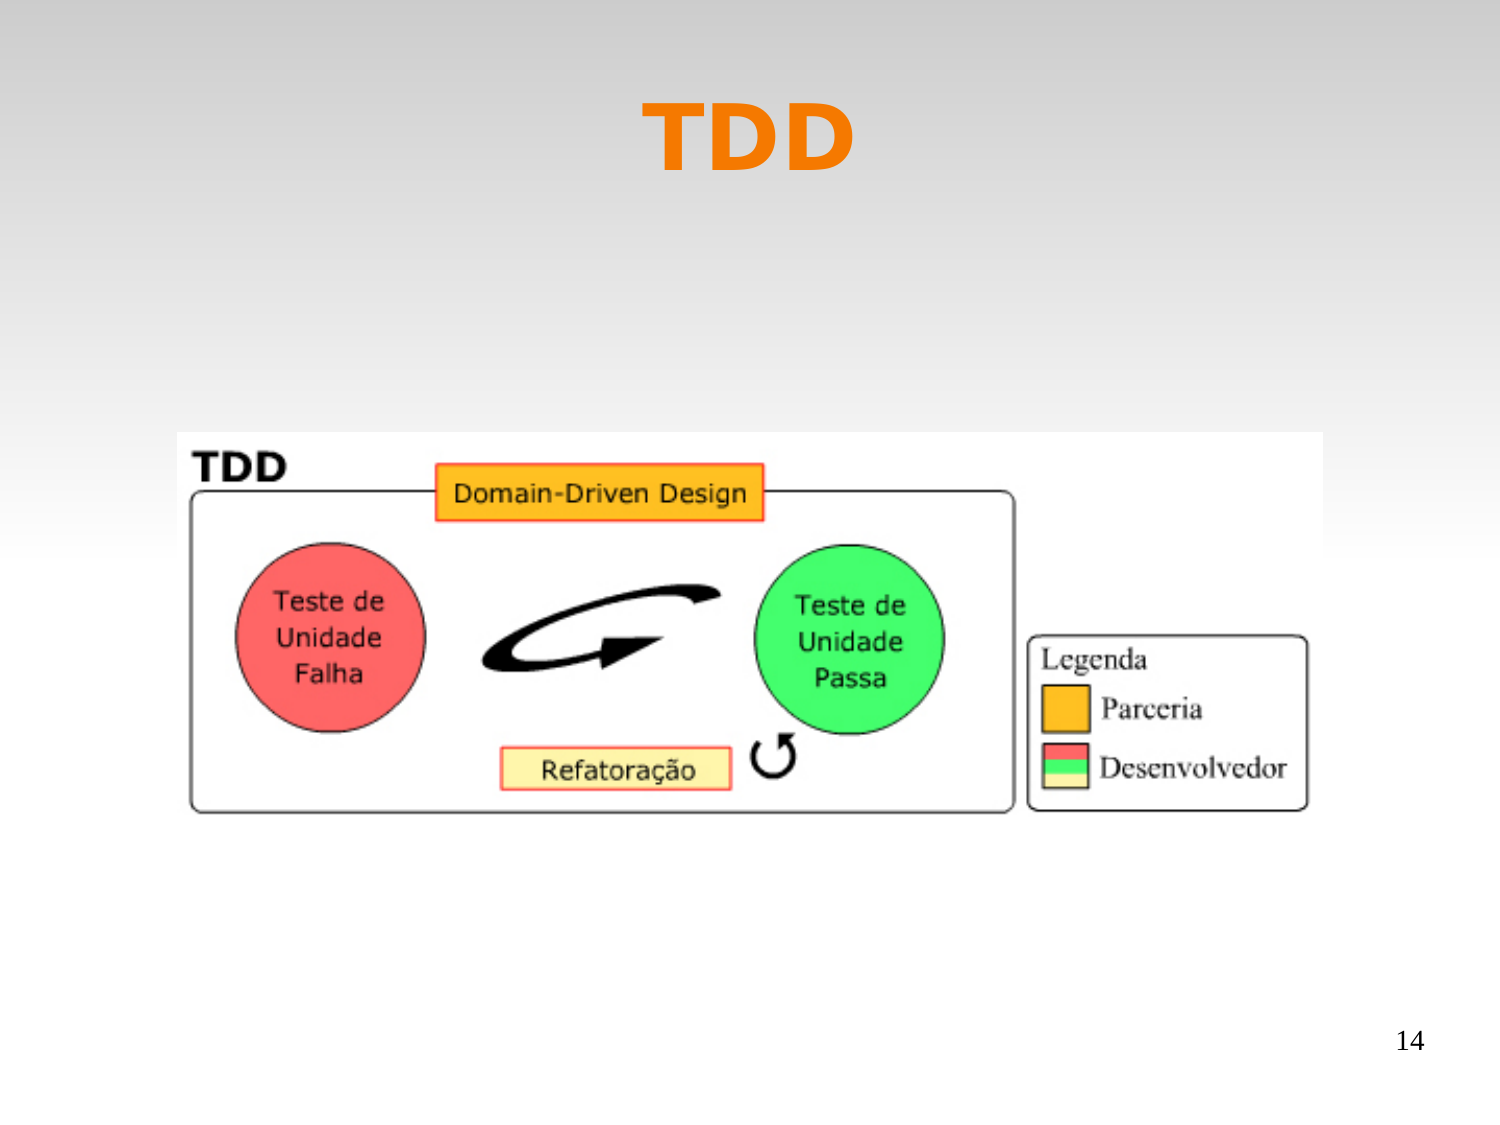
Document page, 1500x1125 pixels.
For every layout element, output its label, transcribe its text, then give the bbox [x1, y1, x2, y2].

picture [177, 432, 1323, 829]
title TDD [75, 44, 1425, 233]
